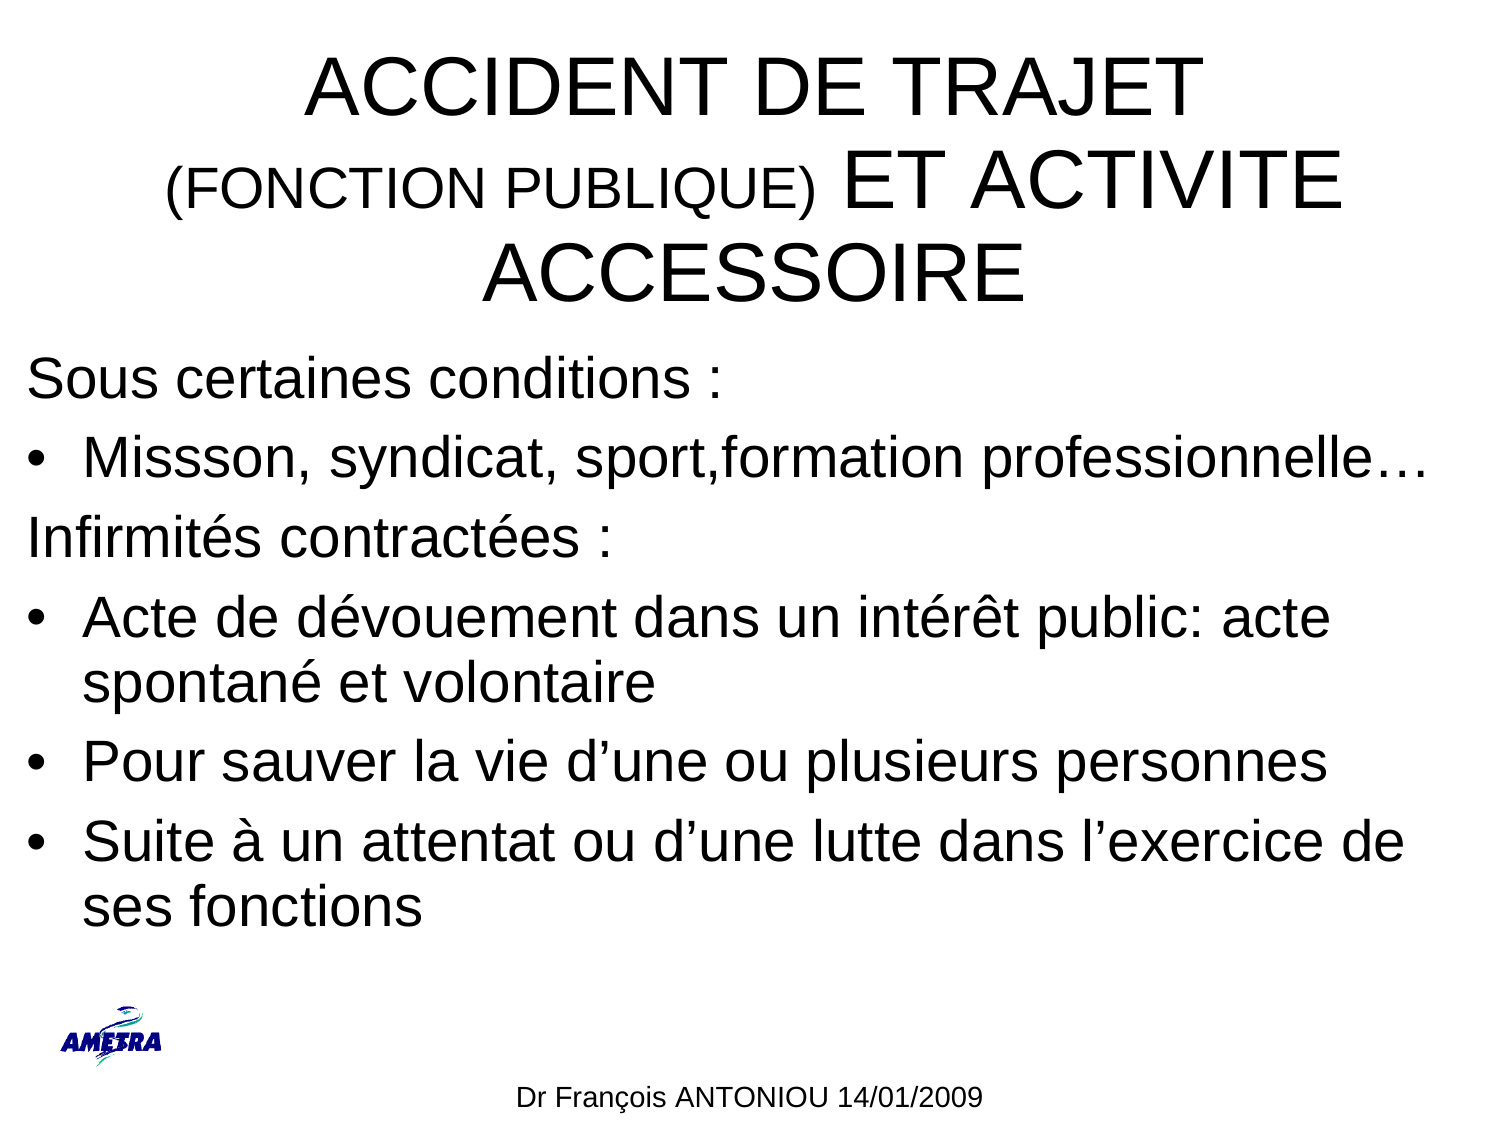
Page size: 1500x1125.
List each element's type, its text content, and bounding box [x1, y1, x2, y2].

title ACCIDENT DE TRAJET (FONCTION PUBLIQUE) ET ACTIVITE ACCESSOIRE [75, 22, 1436, 337]
picture [41, 984, 184, 1093]
list Sous certaines conditions : Missson, syndicat, sport,formation professionnelle… Infirmités contractées : Acte de dévouement dans un intérêt public: acte spontané et volontaire Pour sauver la vie d’une ou plusieurs personnes Suite à un attentat ou d’une lutte dans l’exercice de ses fonctions [11, 337, 1471, 1083]
